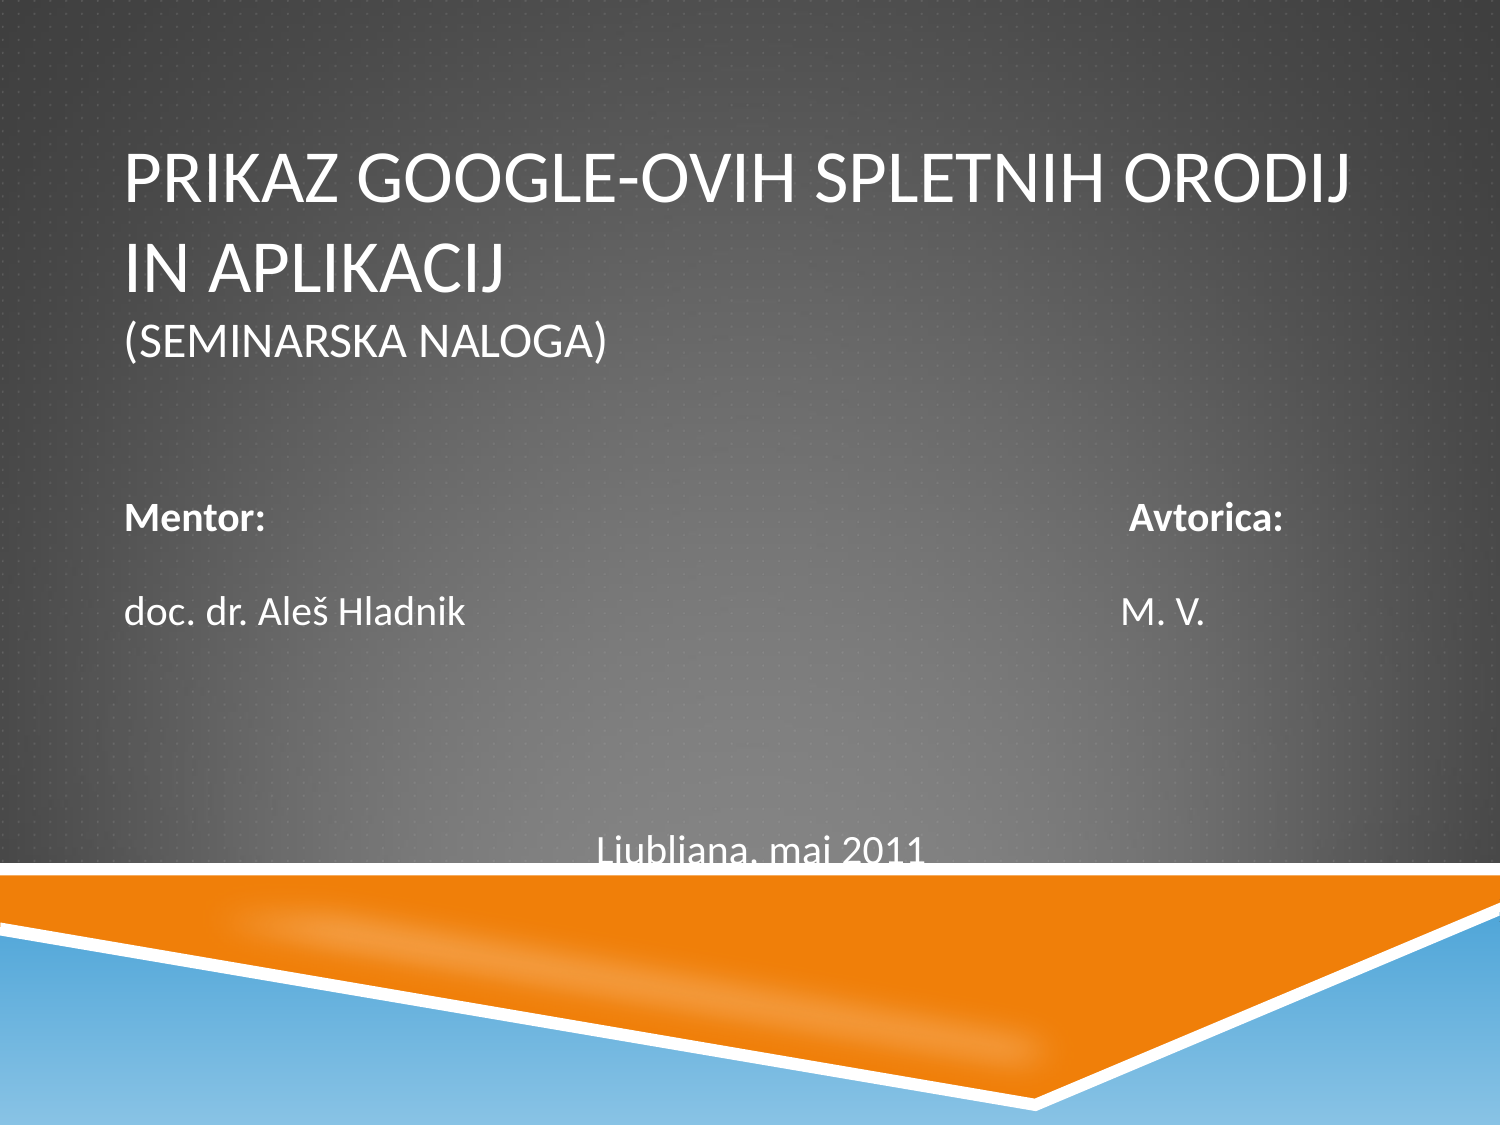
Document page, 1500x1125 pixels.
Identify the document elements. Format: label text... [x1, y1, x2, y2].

text_box Mentor: Avtorica: doc. dr. Aleš Hladnik M. V. Ljubljana, maj 2011 [123, 491, 1399, 946]
picture [1399, 876, 1500, 944]
picture [0, 876, 123, 943]
picture [145, 946, 1394, 1098]
title PRIKAZ GOOGLE-OVIH SPLETNIH ORODIJ IN APLIKACIJ (SEMINARSKA NALOGA) [123, 113, 1400, 435]
picture [0, 0, 1500, 863]
